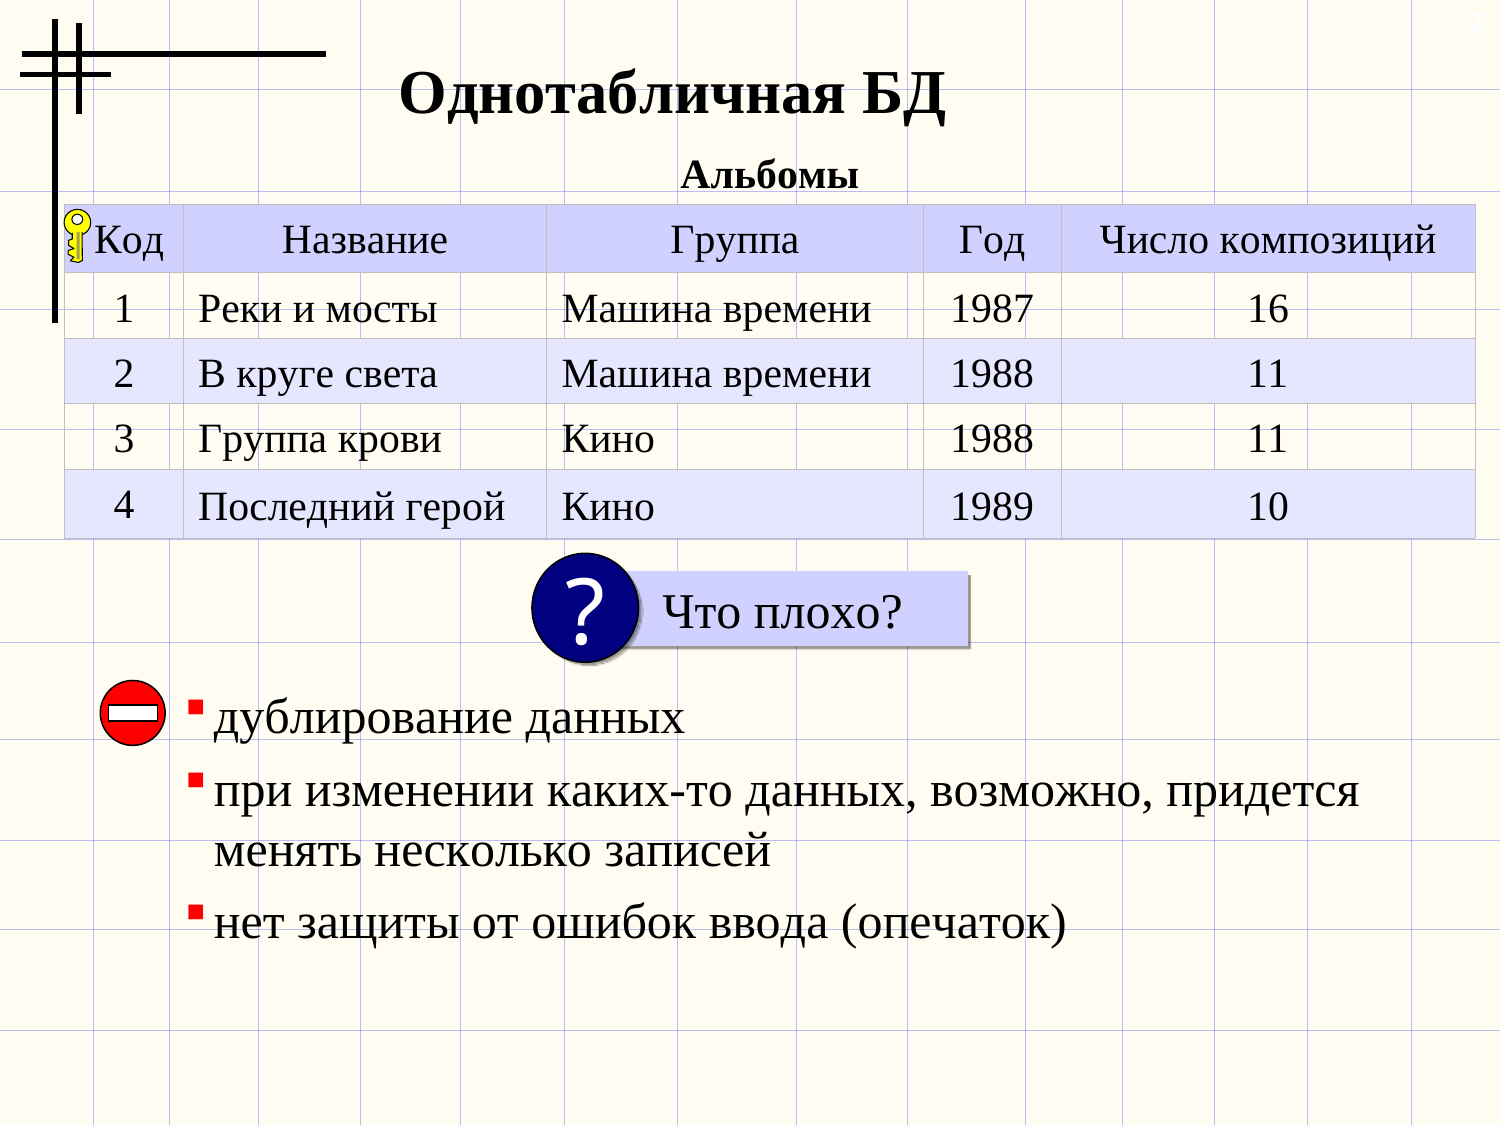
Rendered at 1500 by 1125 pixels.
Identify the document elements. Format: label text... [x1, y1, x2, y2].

table_cell 11 [1062, 339, 1475, 403]
text_box <номер> [1148, 0, 1499, 75]
text_box ? [531, 553, 639, 663]
table_cell Группа крови [184, 404, 546, 469]
text_box дублирование данных при изменении каких-то данных, возможно, придется менять несколько записей нет защиты от ошибок ввода (опечаток) [169, 676, 1450, 934]
table_cell Год [924, 205, 1061, 272]
table_header Альбомы [65, 139, 1475, 204]
table_cell 1 [65, 273, 183, 338]
table_cell Группа [547, 205, 923, 272]
table_cell Название [184, 205, 546, 272]
text_box [64, 209, 91, 263]
table_cell 16 [1062, 273, 1475, 338]
text_box [100, 680, 166, 746]
table_cell В круге света [184, 339, 546, 403]
table_cell 1989 [924, 470, 1061, 538]
table_cell 1987 [924, 273, 1061, 338]
table_cell Машина времени [547, 273, 923, 338]
table_cell Последний герой [184, 470, 546, 538]
text_box Что плохо? [624, 570, 968, 647]
table_cell 2 [65, 339, 183, 403]
table_cell Кино [547, 470, 923, 538]
table_cell Кино [547, 404, 923, 469]
table_cell Машина времени [547, 339, 923, 403]
table_cell 3 [65, 404, 183, 469]
table_cell 1988 [924, 339, 1061, 403]
table_cell 1988 [924, 404, 1061, 469]
table_cell 10 [1062, 470, 1475, 538]
table_cell 4 [65, 470, 183, 538]
title Однотабличная БД [354, 43, 1426, 134]
table_cell Реки и мосты [184, 273, 546, 338]
table_cell Число композиций [1062, 205, 1475, 272]
table_cell 11 [1062, 404, 1475, 469]
table_cell Код [65, 205, 183, 272]
